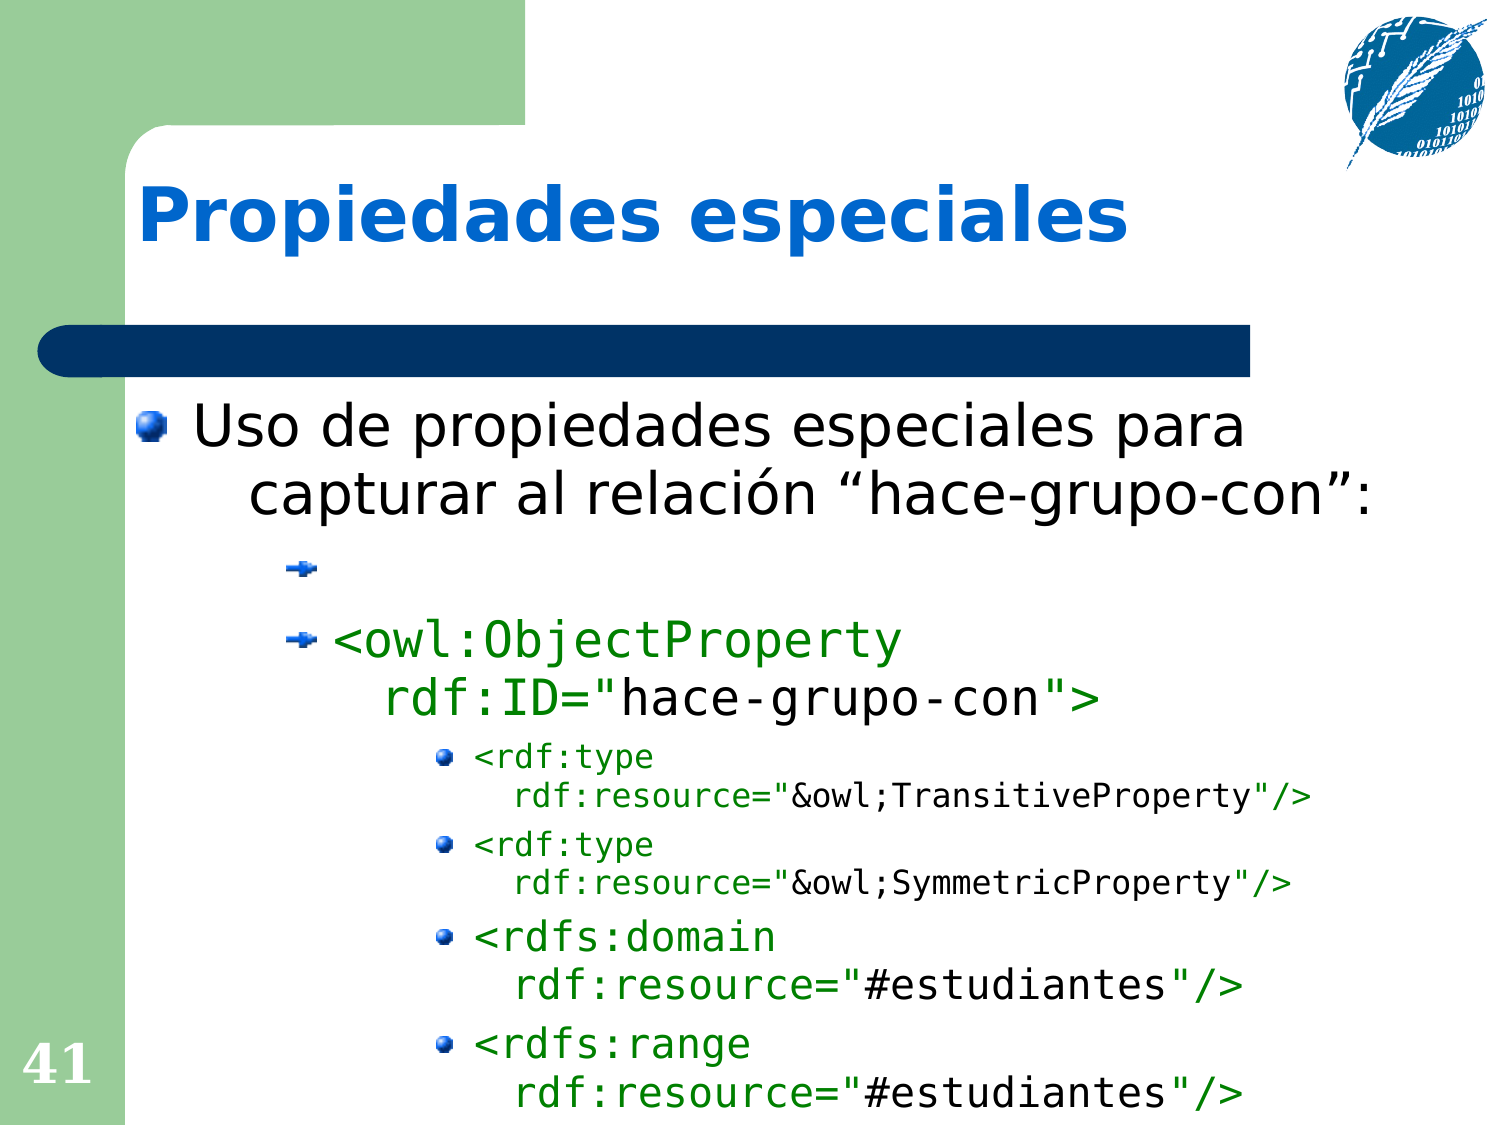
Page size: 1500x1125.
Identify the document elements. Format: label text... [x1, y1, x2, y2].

picture [1341, 15, 1487, 172]
picture [1436, 127, 1450, 136]
picture [1416, 140, 1425, 149]
list Uso de propiedades especiales para capturar al relación “hace-grupo-con”: <owl:ObjectProperty rdf:ID="hace-grupo-con"> <rdf:type rdf:resource="&owl;TransitiveProperty"/> <rdf:type rdf:resource="&owl;SymmetricProperty"/> <rdfs:domain rdf:resource="#estudiantes"/> <rdfs:range rdf:resource="#estudiantes"/> </owl:ObjectProperty> [136, 392, 1399, 1115]
title Propiedades especiales [135, 135, 1413, 301]
picture [1433, 139, 1440, 147]
picture [1427, 138, 1431, 148]
